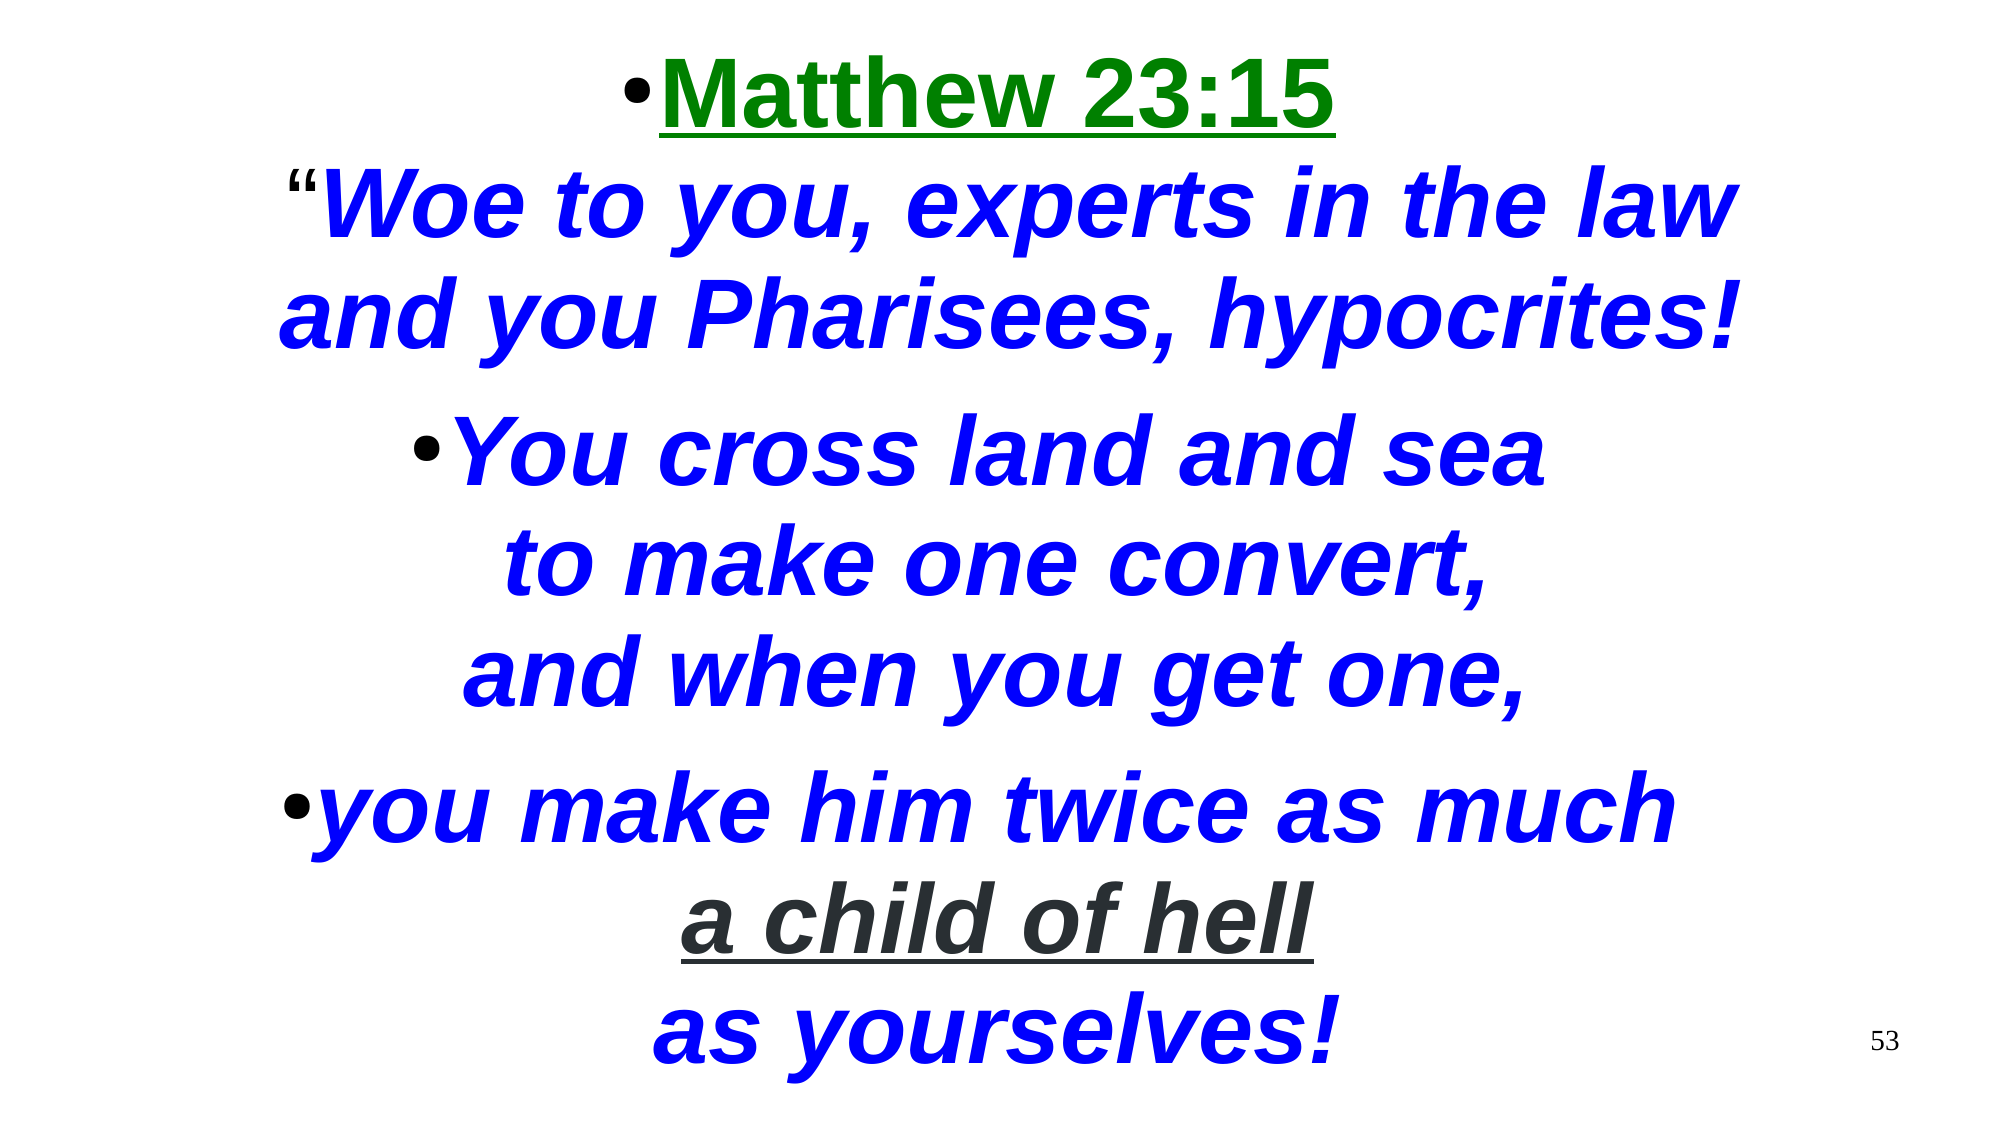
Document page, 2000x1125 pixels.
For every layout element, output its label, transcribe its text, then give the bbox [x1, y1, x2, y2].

list Matthew 23:15 “Woe to you, experts in the law and you Pharisees, hypocrites! You cross land and sea to make one convert, and when you get one, you make him twice as much a child of hell as yourselves! [37, 37, 1951, 1088]
